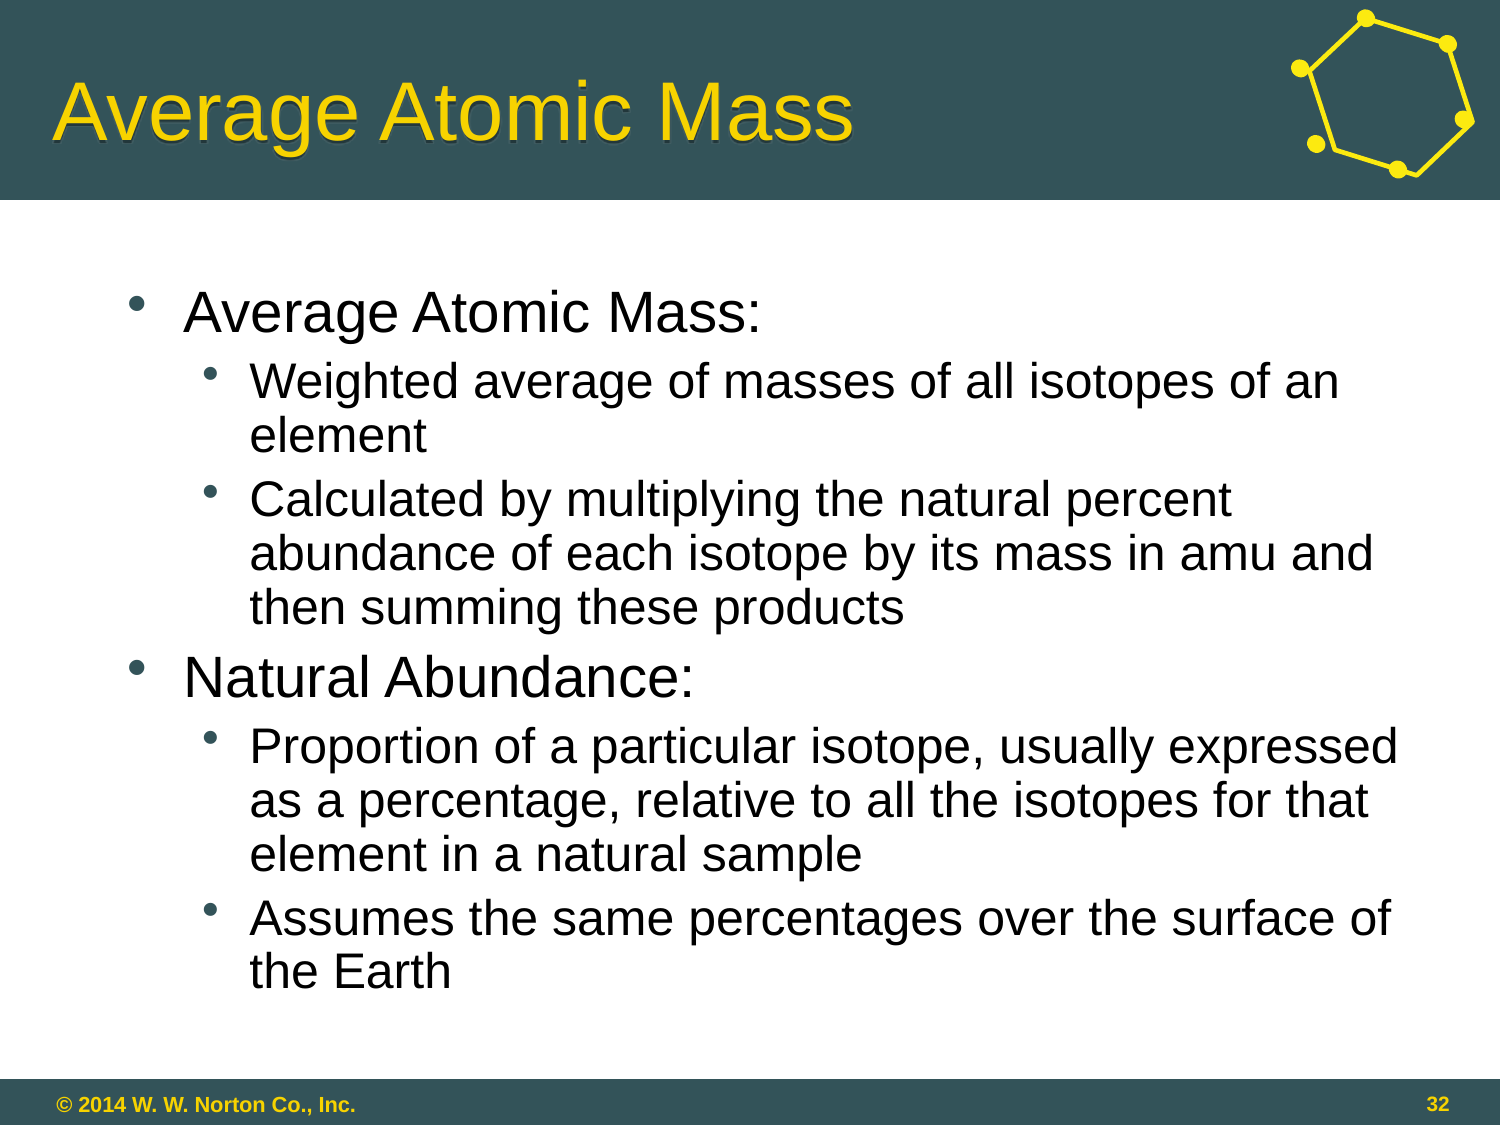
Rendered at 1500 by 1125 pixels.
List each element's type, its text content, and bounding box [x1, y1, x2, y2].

list Average Atomic Mass: Weighted average of masses of all isotopes of an element Calculated by multiplying the natural percent abundance of each isotope by its mass in amu and then summing these products Natural Abundance: Proportion of a particular isotope, usually expressed as a percentage, relative to all the isotopes for that element in a natural sample Assumes the same percentages over the surface of the Earth [112, 275, 1419, 1036]
slide_number <number> [1411, 1086, 1468, 1119]
title Average Atomic Mass [37, 19, 1118, 195]
